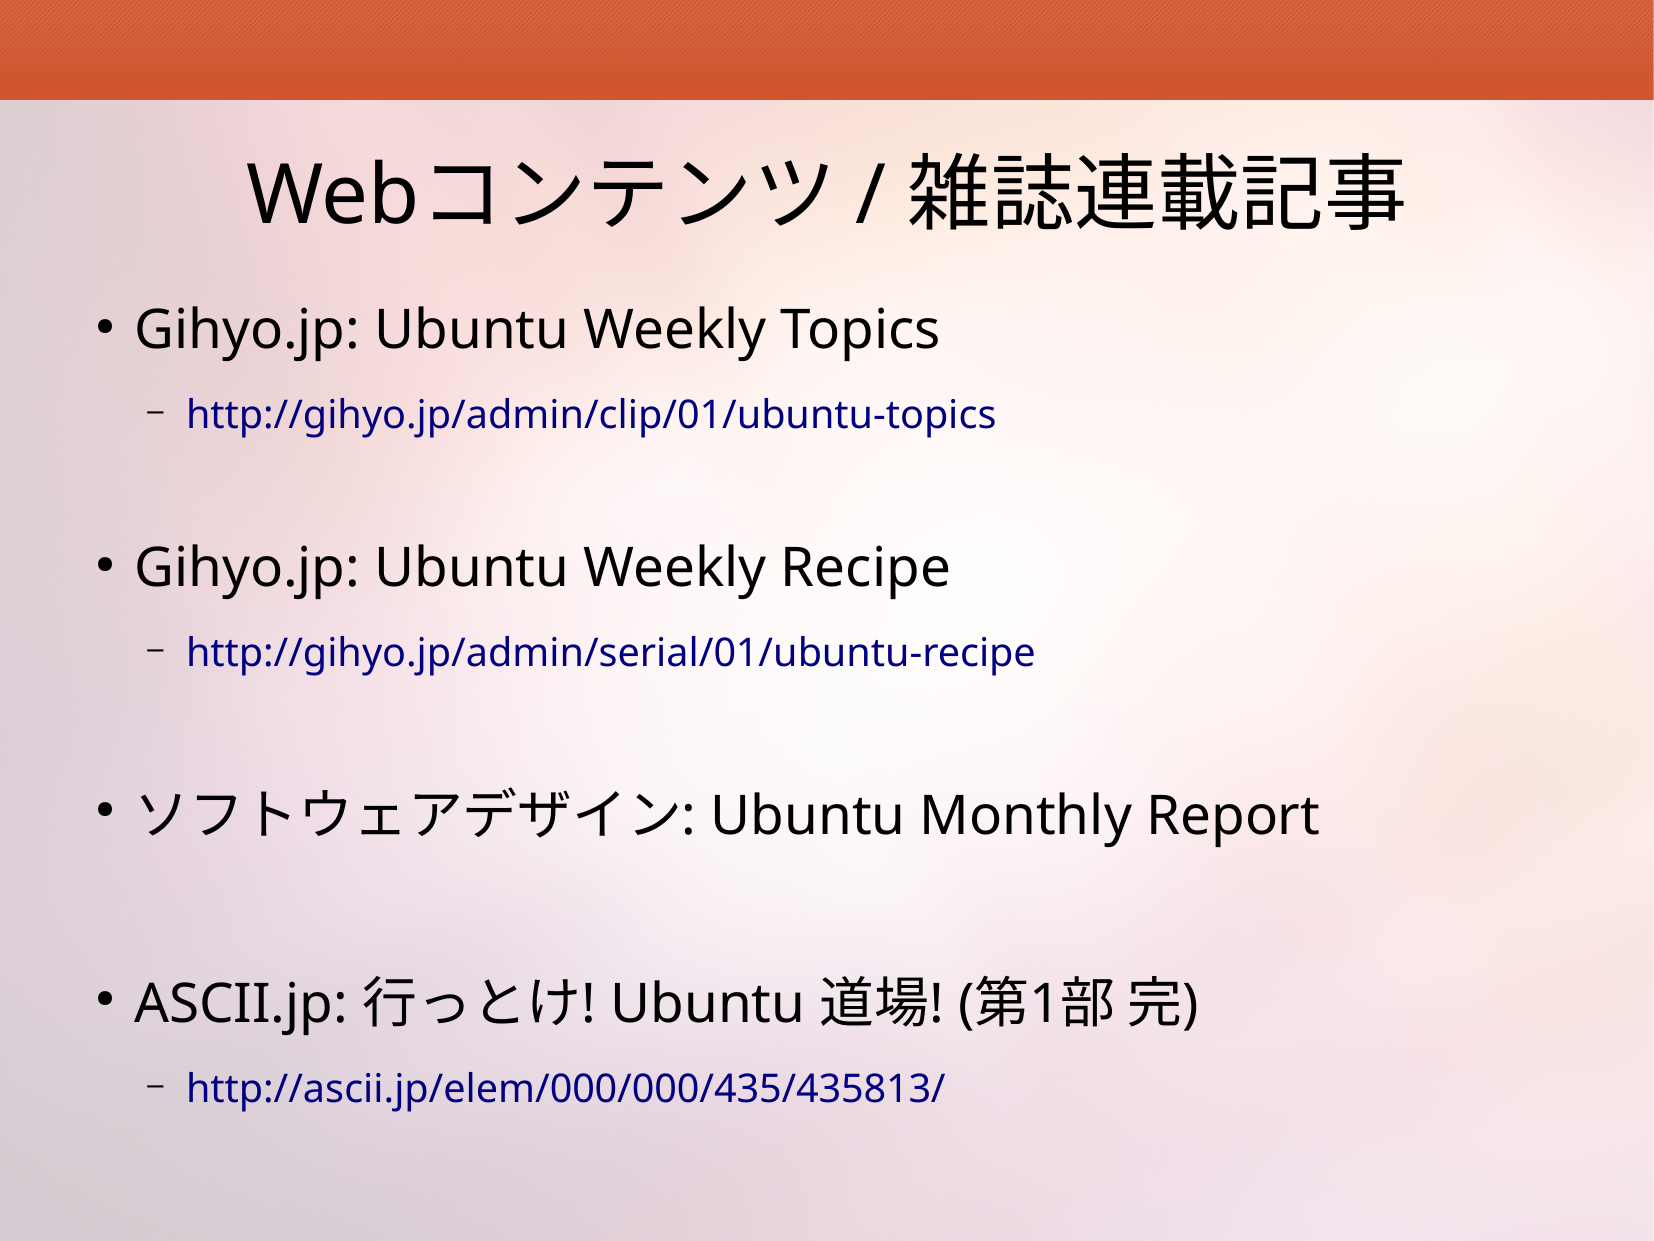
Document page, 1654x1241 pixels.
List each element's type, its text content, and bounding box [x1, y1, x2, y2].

list Gihyo.jp: Ubuntu Weekly Topics http://gihyo.jp/admin/clip/01/ubuntu-topics Gihyo.jp: Ubuntu Weekly Recipe http://gihyo.jp/admin/serial/01/ubuntu-recipe ソフトウェアデザイン: Ubuntu Monthly Report ASCII.jp: 行っとけ! Ubuntu 道場! (第1部 完) http://ascii.jp/elem/000/000/435/435813/ [82, 290, 1538, 1123]
title Webコンテンツ / 雑誌連載記事 [82, 118, 1571, 257]
picture [0, 0, 1654, 1241]
